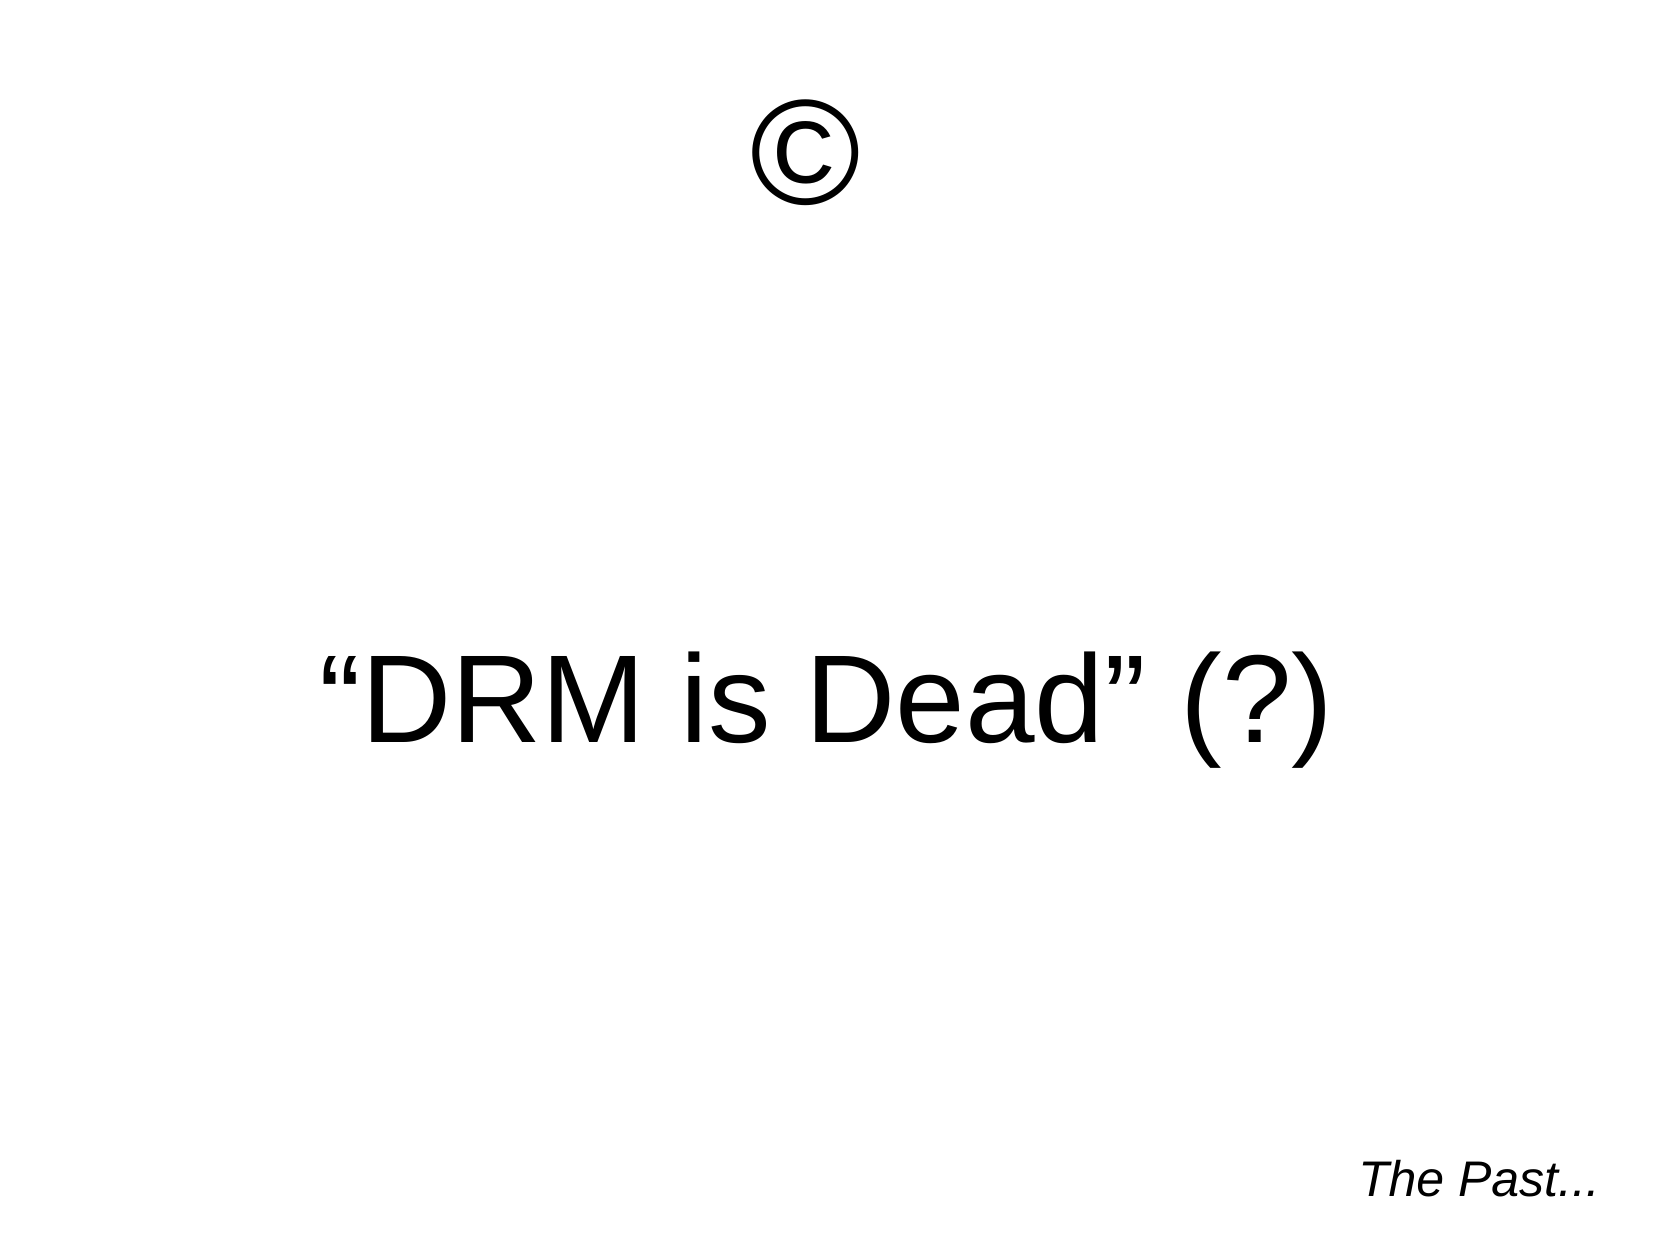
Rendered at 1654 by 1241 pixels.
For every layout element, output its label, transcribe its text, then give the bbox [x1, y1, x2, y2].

subtitle “DRM is Dead” (?) [82, 290, 1571, 1109]
title © [82, 49, 1571, 257]
text_box The Past... [1358, 1151, 1595, 1208]
